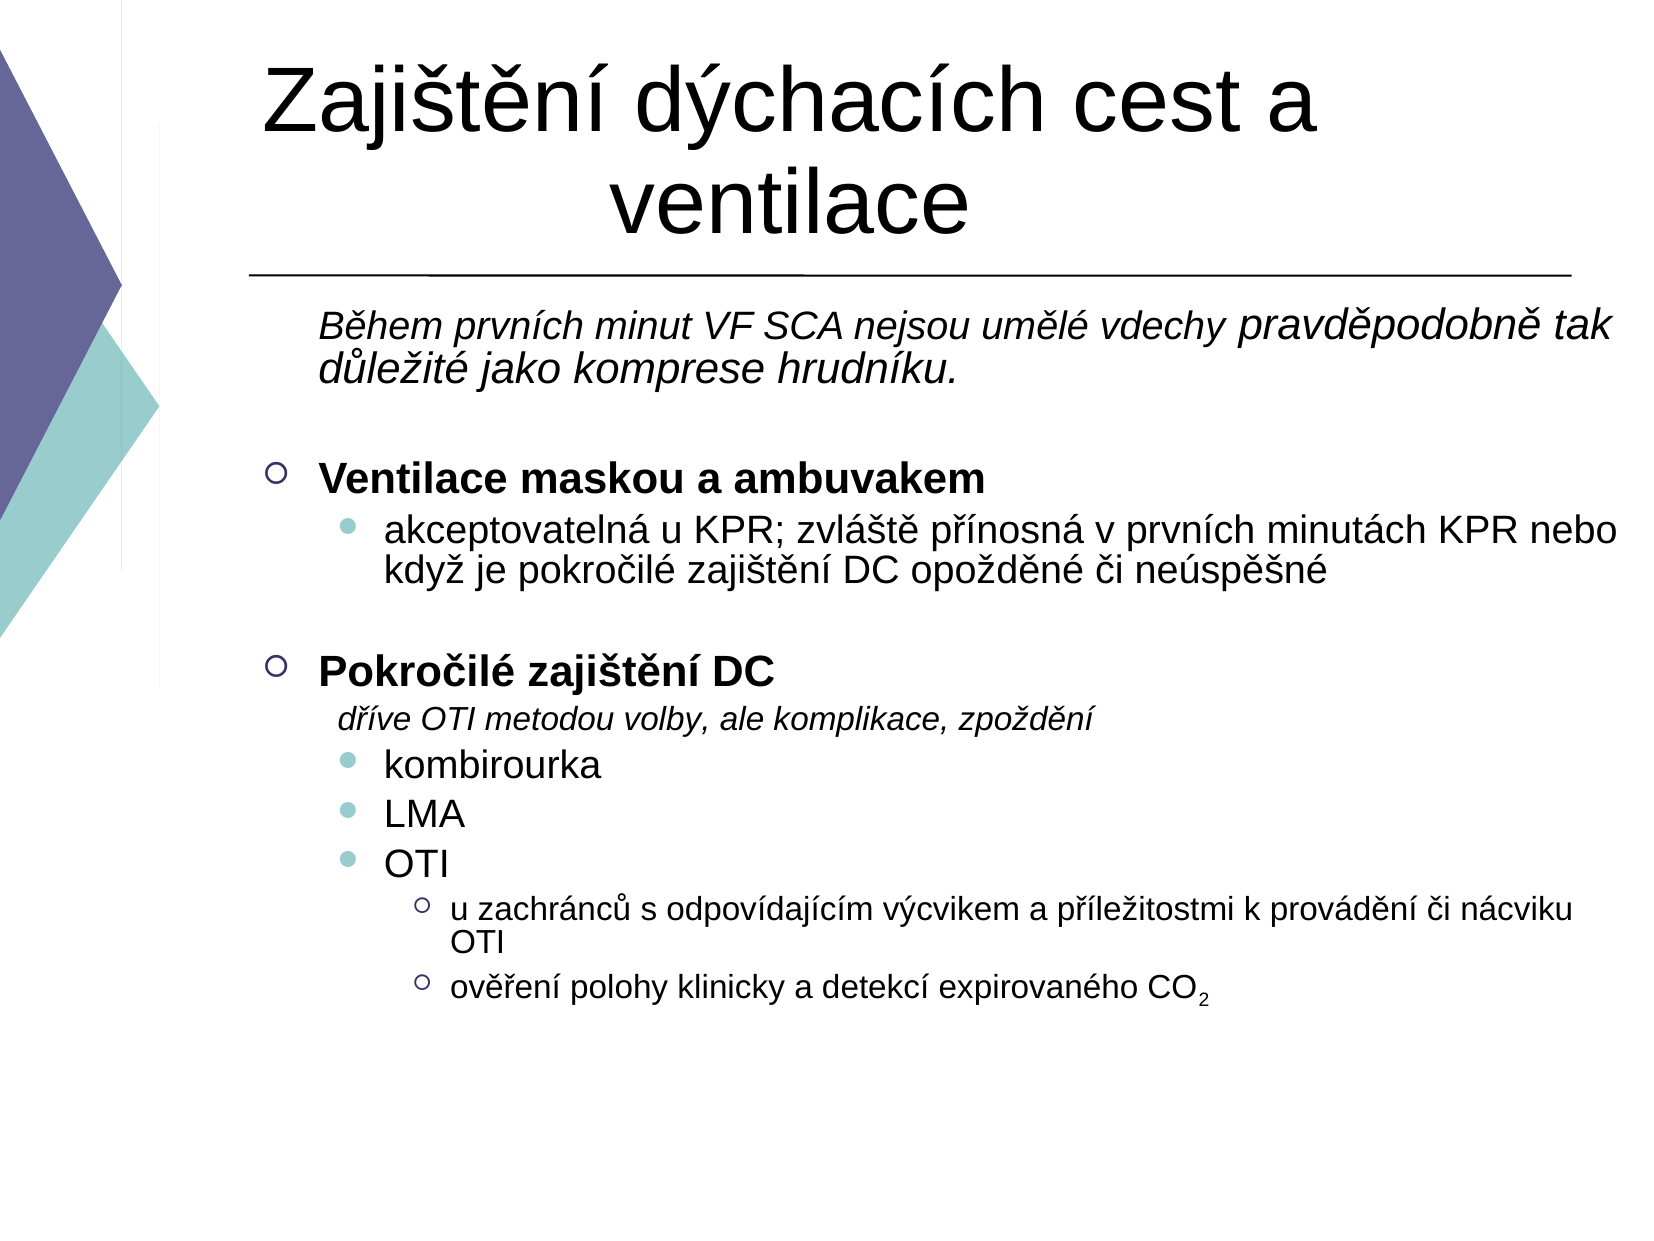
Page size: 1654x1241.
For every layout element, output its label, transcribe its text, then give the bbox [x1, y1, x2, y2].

list Během prvních minut VF SCA nejsou umělé vdechy pravděpodobně tak důležité jako komprese hrudníku. Ventilace maskou a ambuvakem akceptovatelná u KPR; zvláště přínosná v prvních minutách KPR nebo když je pokročilé zajištění DC opožděné či neúspěšné Pokročilé zajištění DC dříve OTI metodou volby, ale komplikace, zpoždění kombirourka LMA OTI u zachránců s odpovídajícím výcvikem a příležitostmi k provádění či nácviku OTI ověření polohy klinicky a detekcí expirovaného CO2 [247, 296, 1654, 1241]
title Zajištění dýchacích cest a ventilace [247, 40, 1654, 262]
